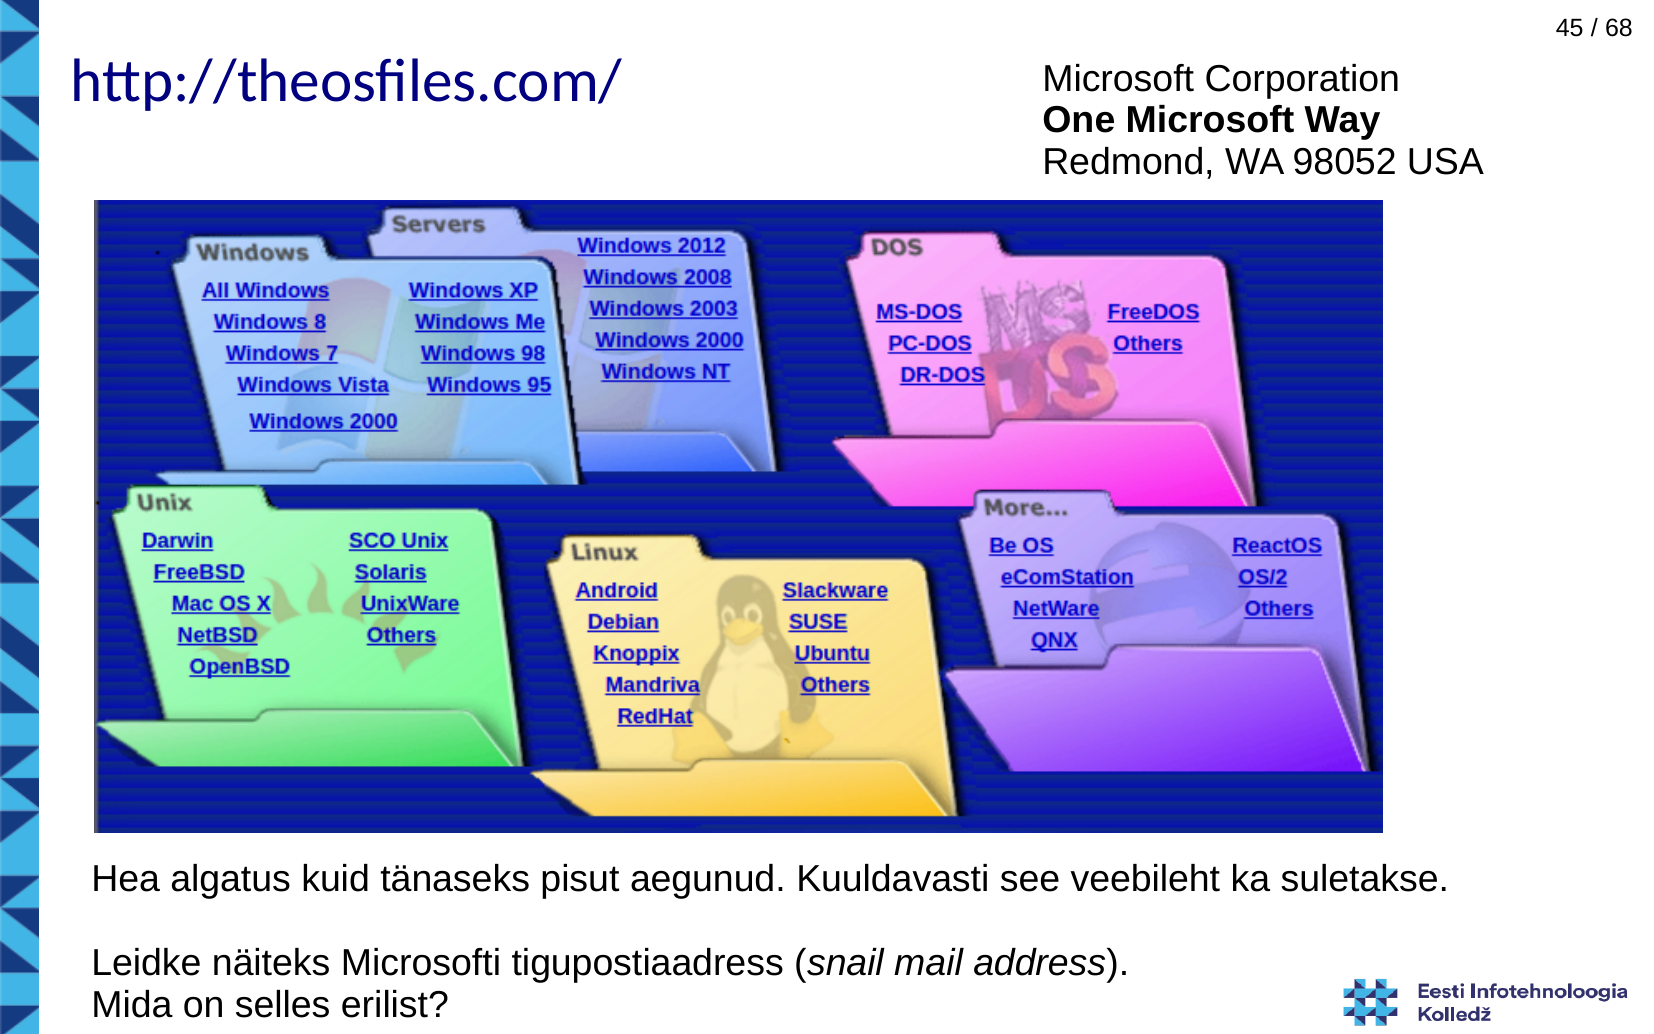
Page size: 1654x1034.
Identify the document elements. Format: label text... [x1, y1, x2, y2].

text_box Hea algatus kuid tänaseks pisut aegunud. Kuuldavasti see veebileht ka suletakse. Leidke näiteks Microsofti tigupostiaadress (snail mail address). Mida on selles erilist? [76, 850, 1518, 1034]
title http://theosfiles.com/ [70, 41, 1630, 130]
text_box Microsoft Corporation One Microsoft Way Redmond, WA 98052 USA [1027, 49, 1501, 191]
picture [94, 200, 1383, 833]
